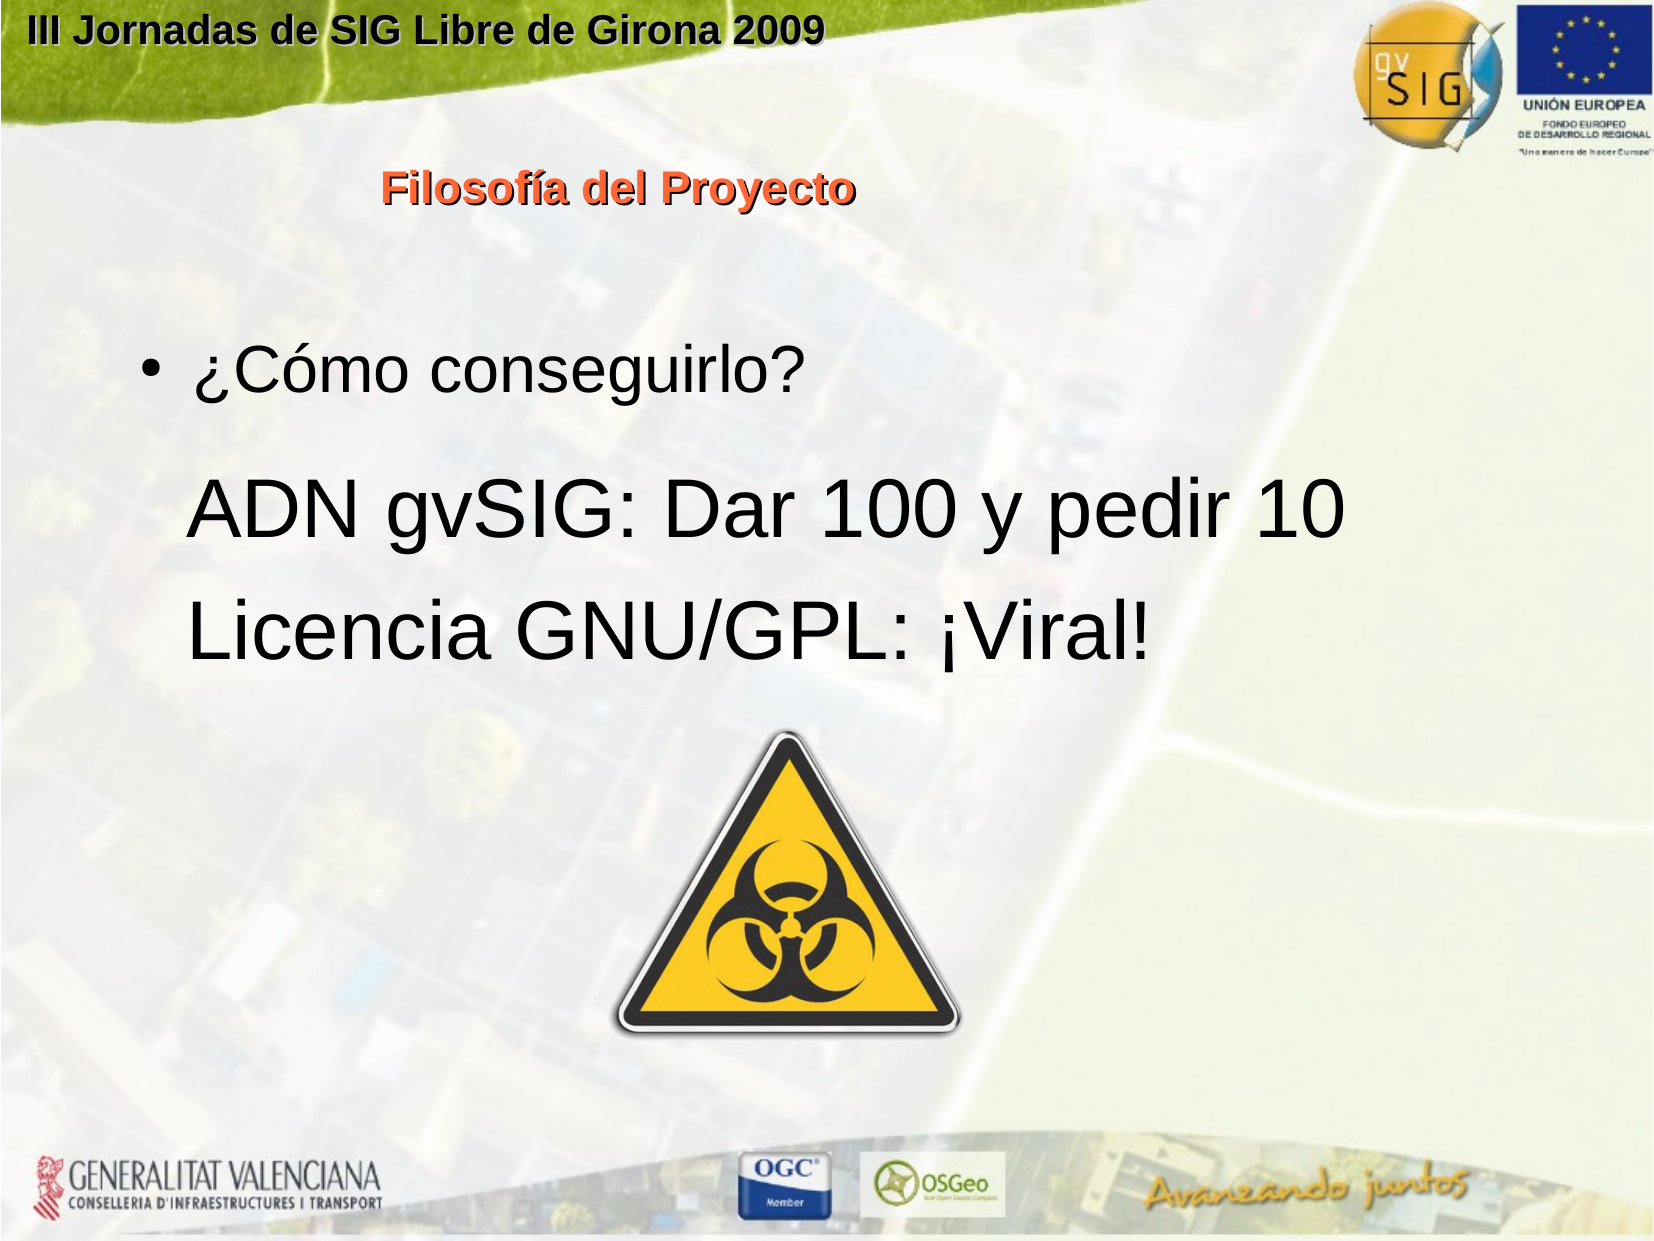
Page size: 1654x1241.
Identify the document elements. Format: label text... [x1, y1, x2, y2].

picture [1, 508, 1654, 1241]
title [0, 95, 1654, 508]
picture [1, 0, 1654, 95]
list ADN gvSIG: Dar 100 y pedir 10 Licencia GNU/GPL: ¡Viral! [186, 461, 1556, 730]
list ¿Cómo conseguirlo? [121, 331, 1321, 452]
